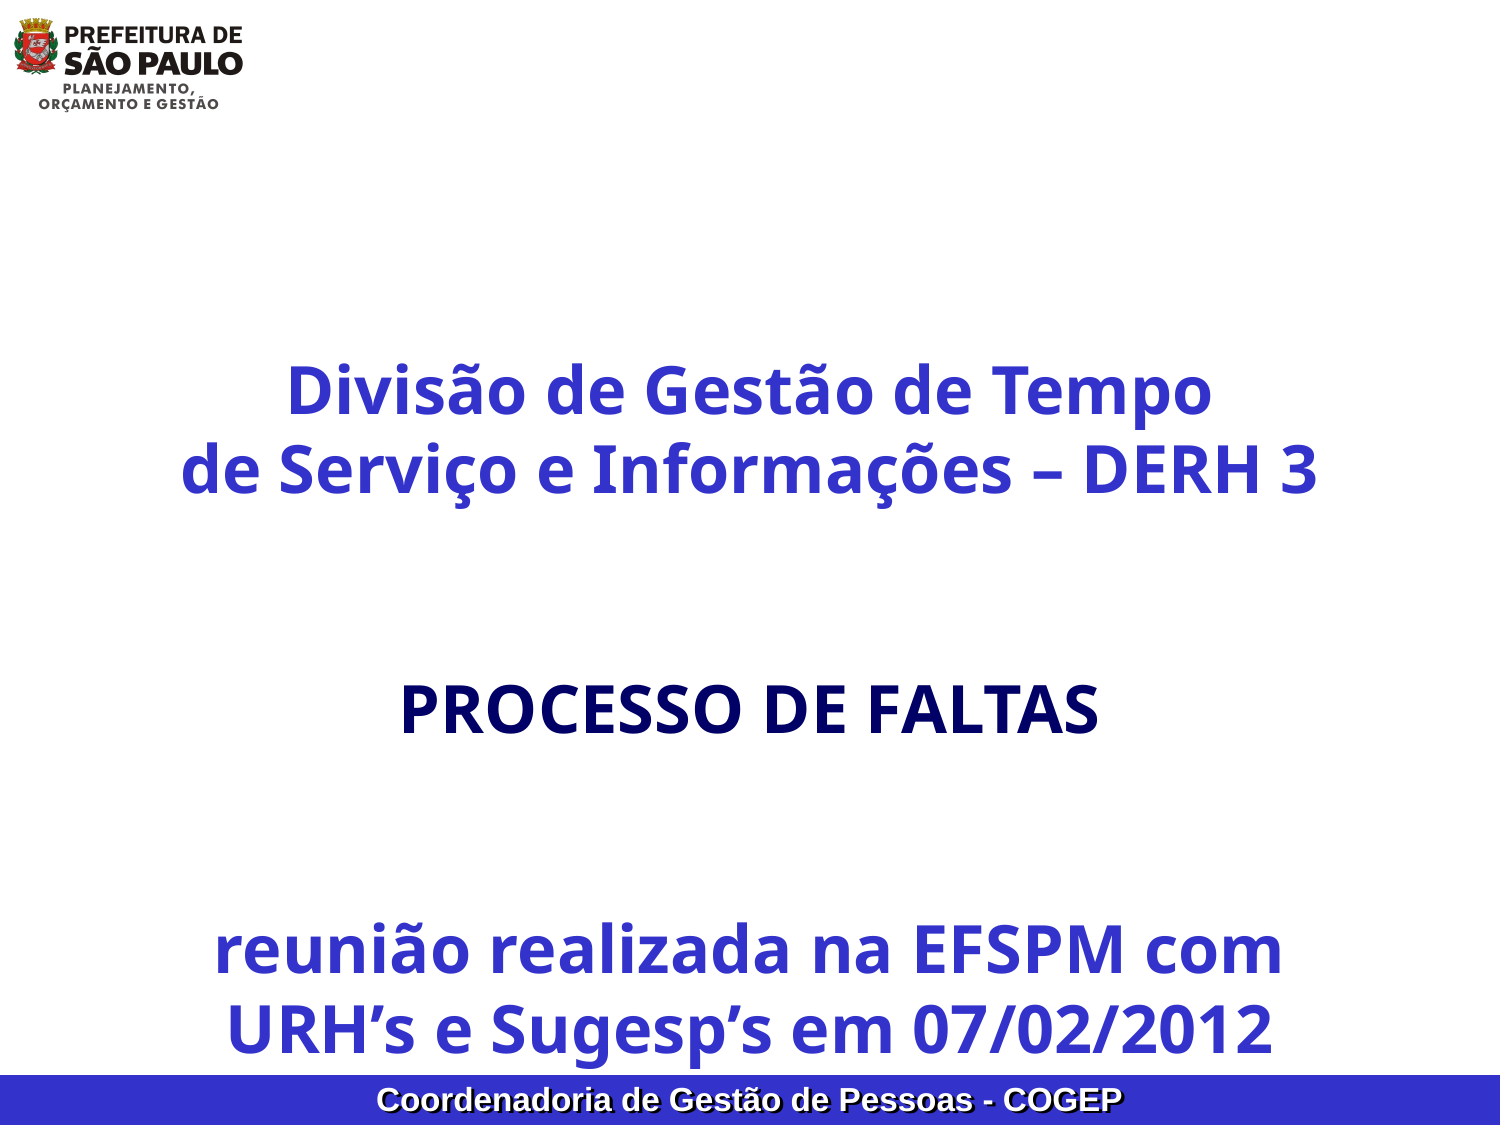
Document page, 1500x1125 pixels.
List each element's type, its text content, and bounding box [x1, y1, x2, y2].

text_box Divisão de Gestão de Tempo de Serviço e Informações – DERH 3 PROCESSO DE FALTAS reunião realizada na EFSPM com URH’s e Sugesp’s em 07/02/2012 [25, 220, 1475, 733]
